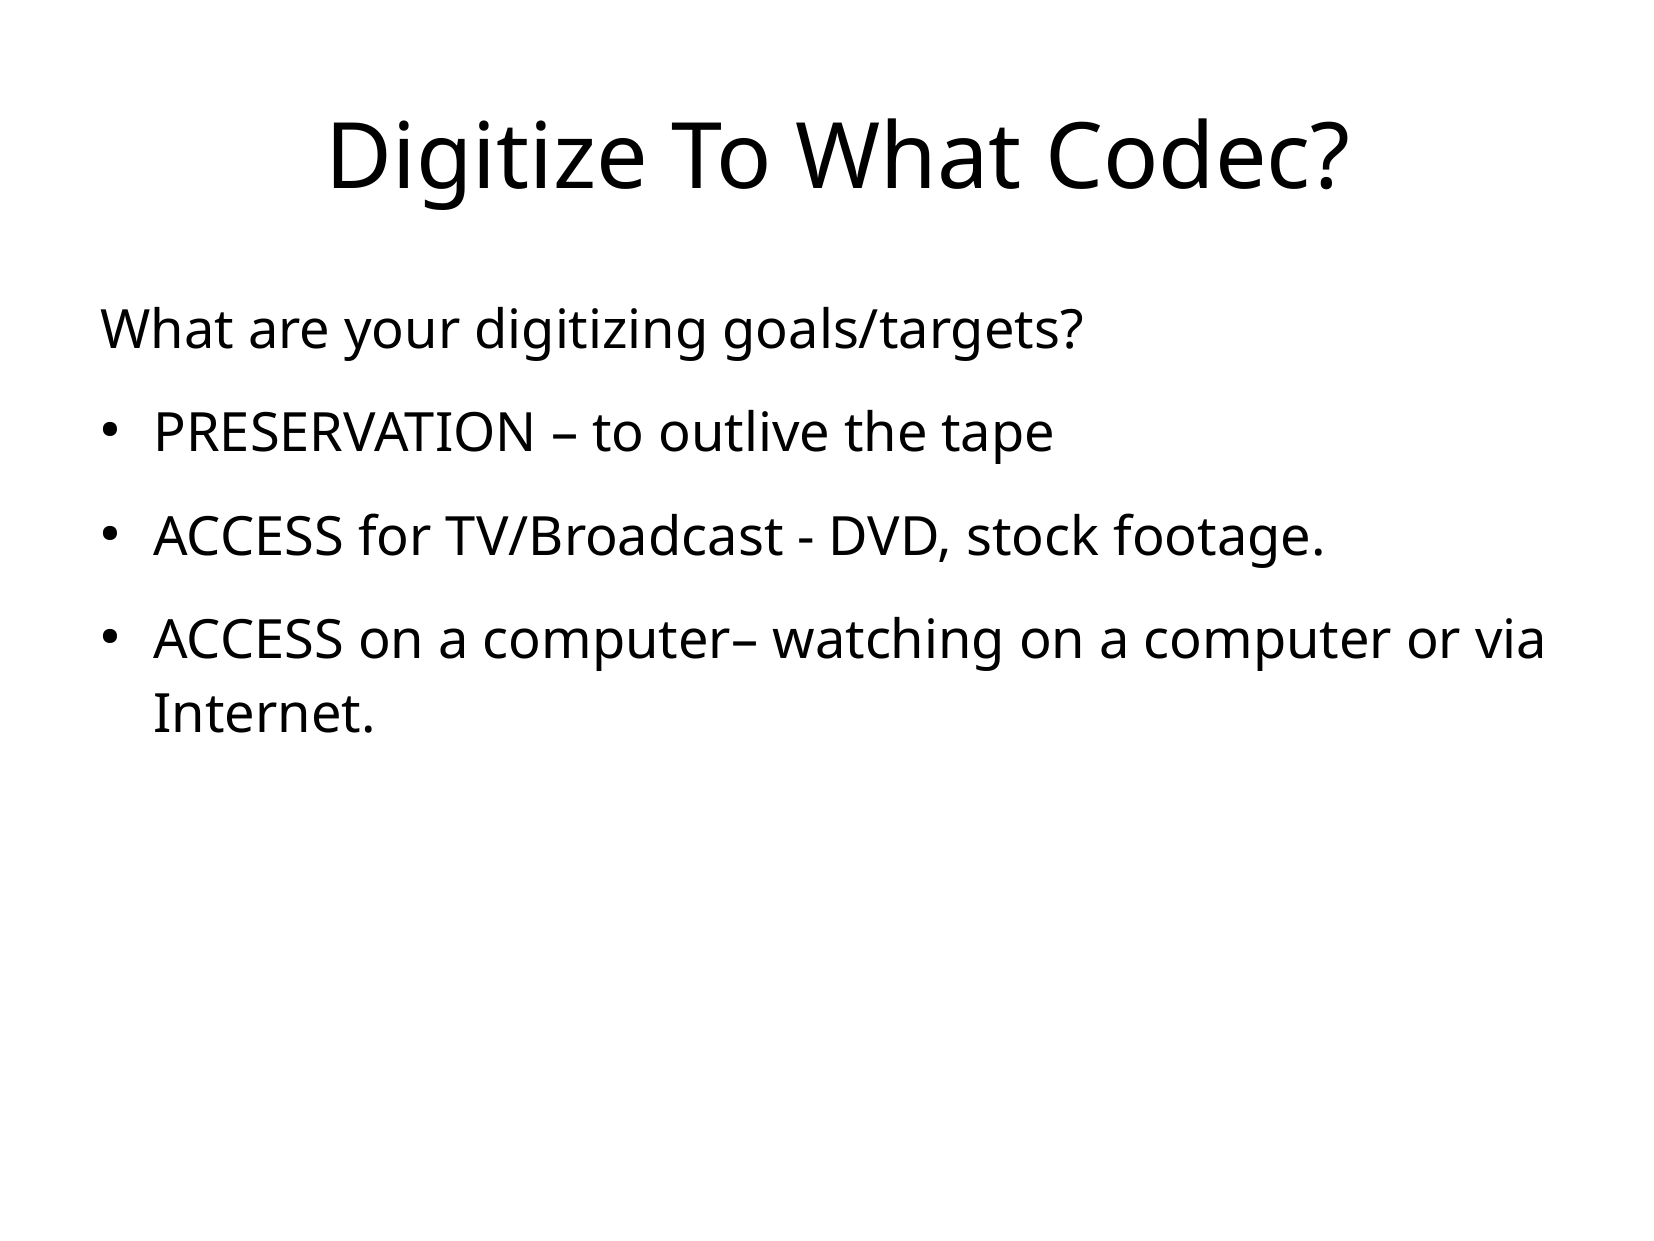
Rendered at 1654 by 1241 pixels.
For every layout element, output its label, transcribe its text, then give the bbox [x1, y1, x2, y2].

title Digitize To What Codec? [82, 56, 1571, 250]
list What are your digitizing goals/targets? PRESERVATION – to outlive the tape ACCESS for TV/Broadcast - DVD, stock footage. ACCESS on a computer– watching on a computer or via Internet. [82, 290, 1571, 1094]
